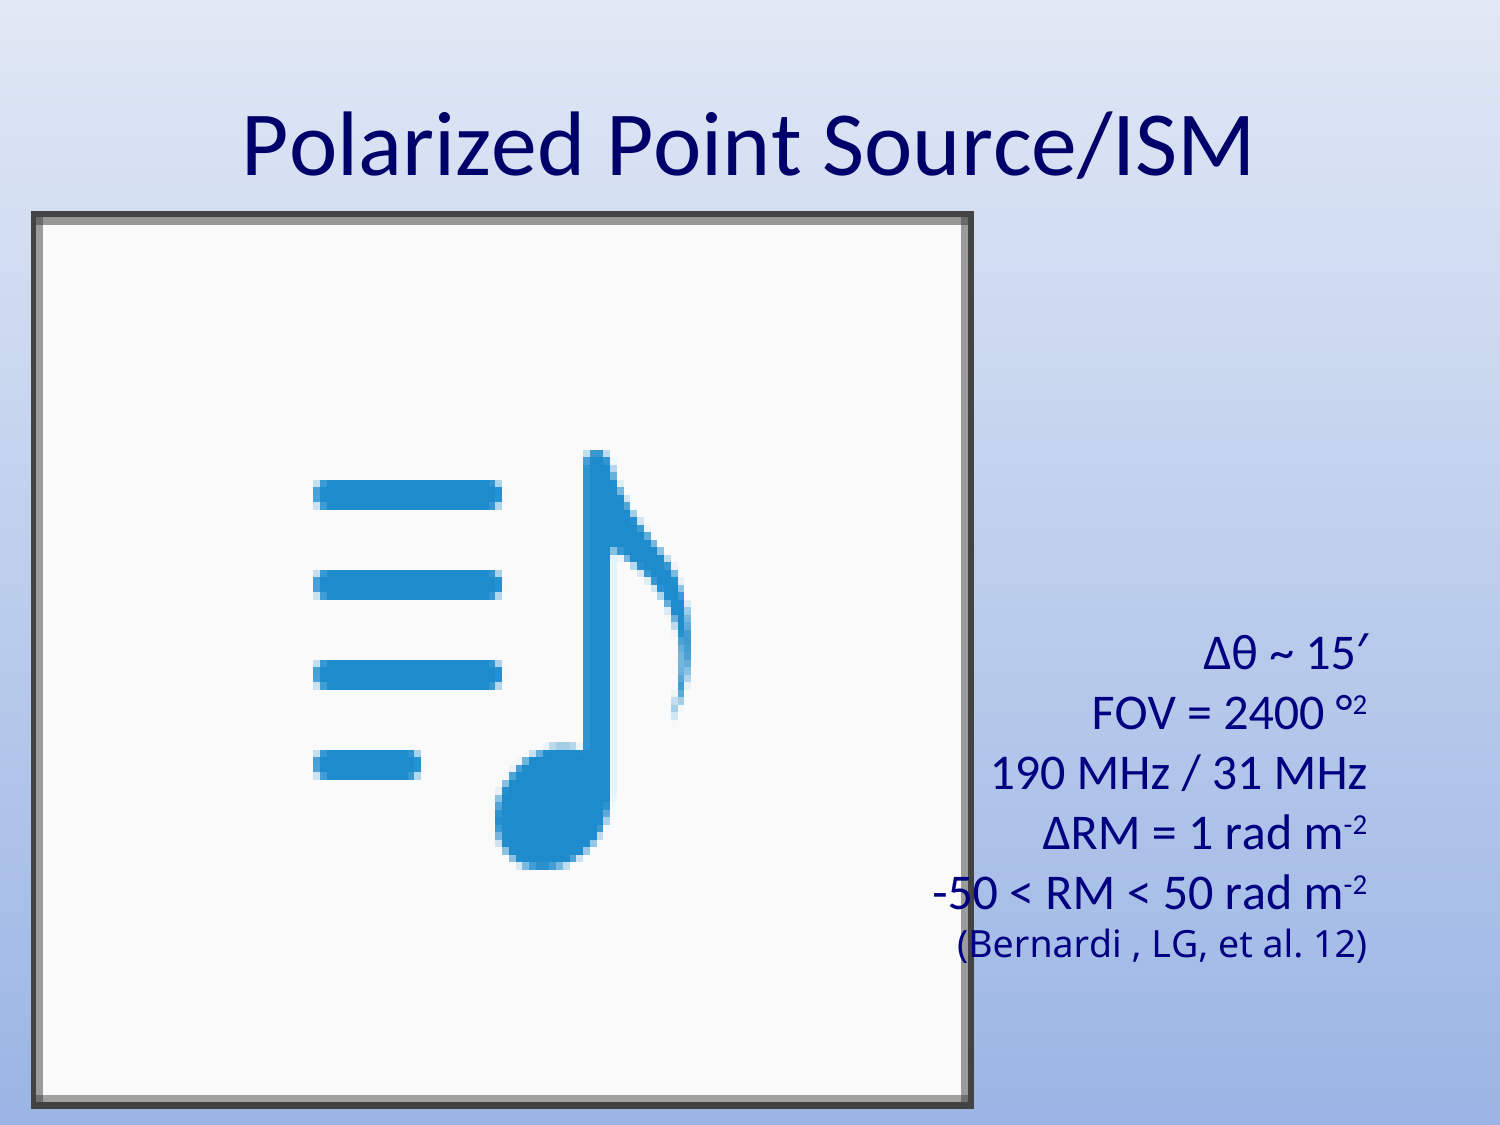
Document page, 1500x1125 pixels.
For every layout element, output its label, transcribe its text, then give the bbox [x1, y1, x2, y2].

text_box Δθ ~ 15′ FOV = 2400 °2 190 MHz / 31 MHz ΔRM = 1 rad m-2 -50 < RM < 50 rad m-2 (Bernardi , LG, et al. 12) [932, 620, 1368, 966]
title Polarized Point Source/ISM [75, 45, 1426, 233]
text_box [30, 210, 976, 1111]
